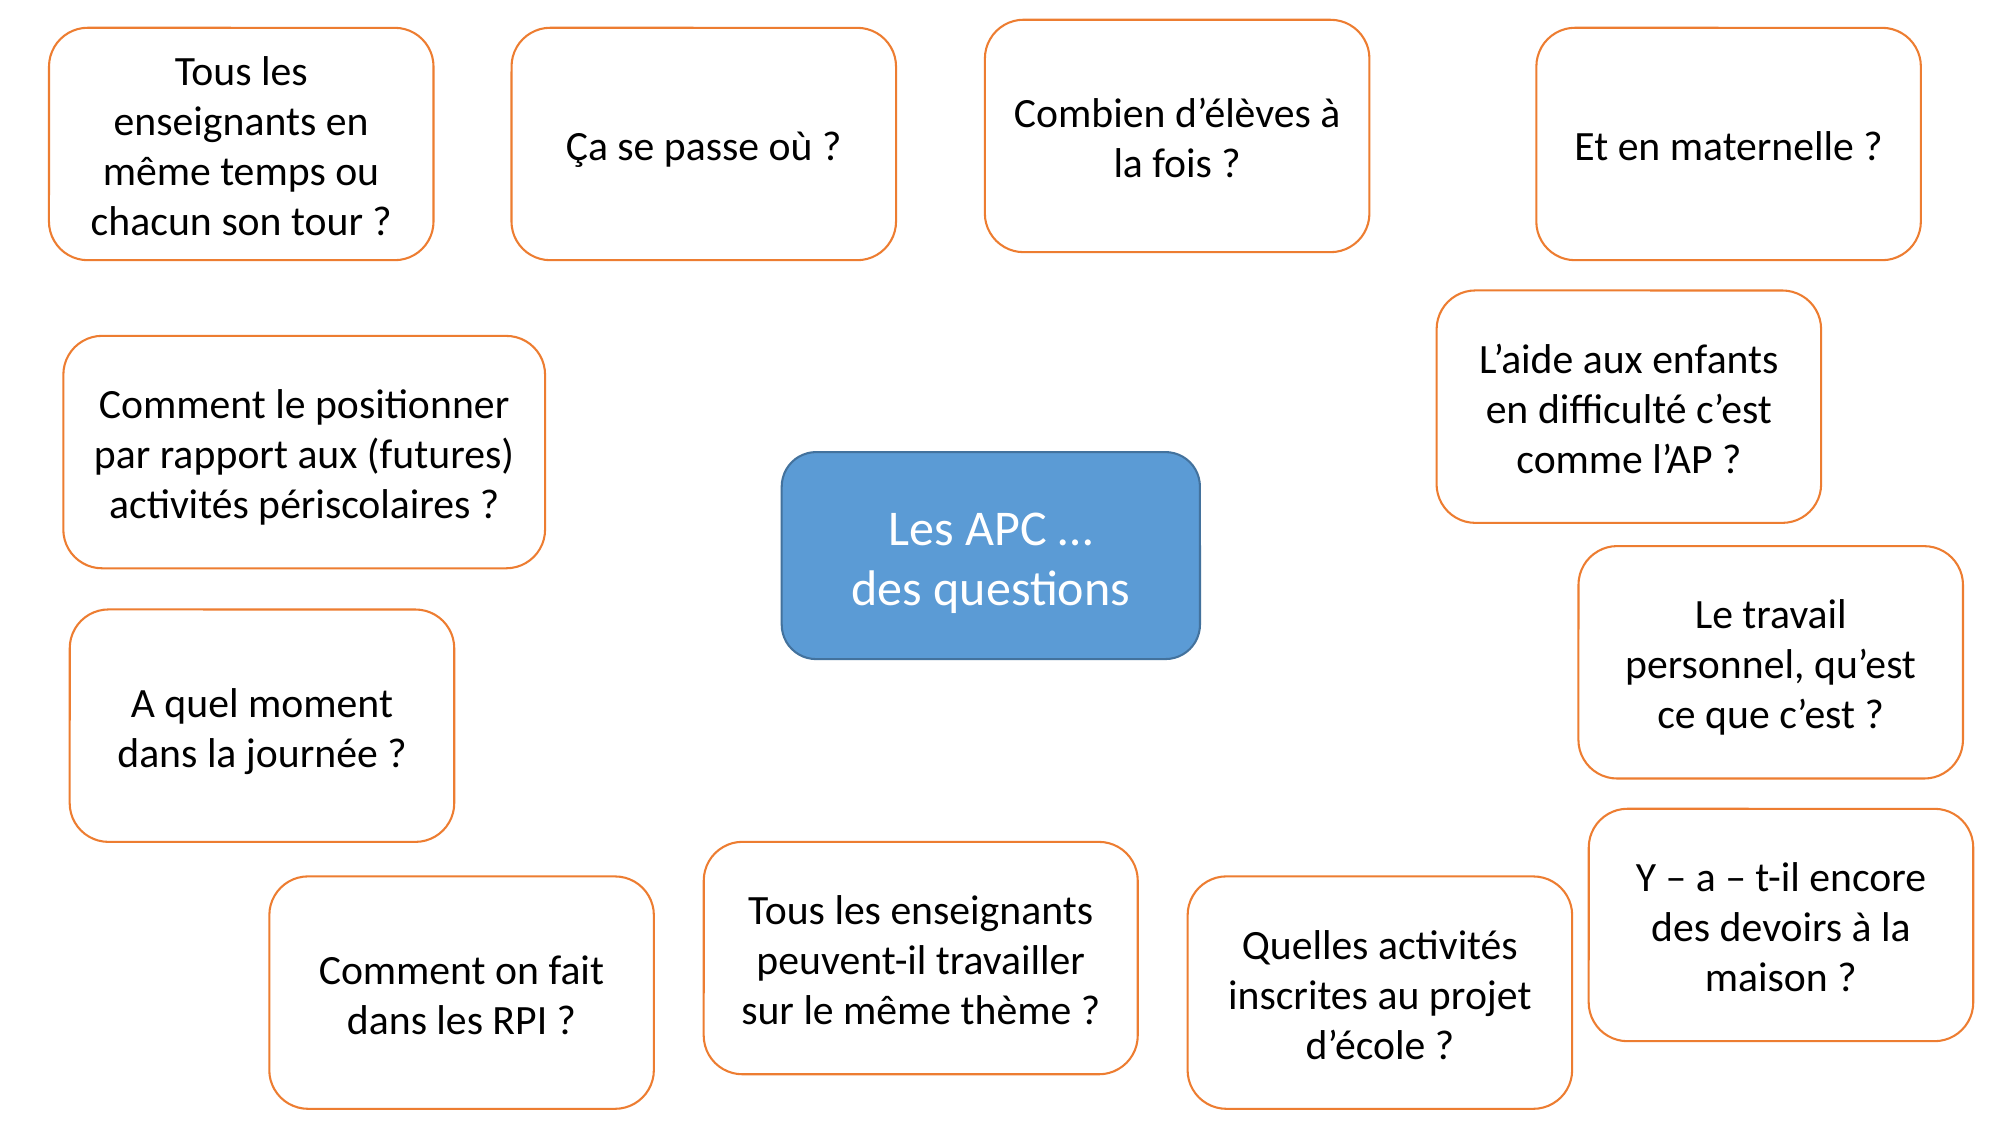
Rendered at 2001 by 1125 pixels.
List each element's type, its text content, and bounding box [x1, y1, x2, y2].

text_box Comment on fait dans les RPI ? [269, 876, 654, 1109]
text_box Comment le positionner par rapport aux (futures) activités périscolaires ? [63, 335, 546, 569]
text_box Et en maternelle ? [1536, 27, 1921, 261]
text_box L’aide aux enfants en difficulté c’est comme l’AP ? [1436, 290, 1822, 523]
text_box A quel moment dans la journée ? [69, 609, 455, 842]
text_box Les APC … des questions [781, 452, 1201, 660]
text_box Ça se passe où ? [511, 27, 897, 261]
text_box Quelles activités inscrites au projet d’école ? [1187, 876, 1573, 1109]
text_box Le travail personnel, qu’est ce que c’est ? [1578, 546, 1963, 779]
text_box Tous les enseignants en même temps ou chacun son tour ? [48, 27, 434, 261]
text_box Combien d’élèves à la fois ? [984, 19, 1370, 253]
text_box Tous les enseignants peuvent-il travailler sur le même thème ? [703, 841, 1138, 1075]
text_box Y – a – t-il encore des devoirs à la maison ? [1588, 808, 1974, 1042]
